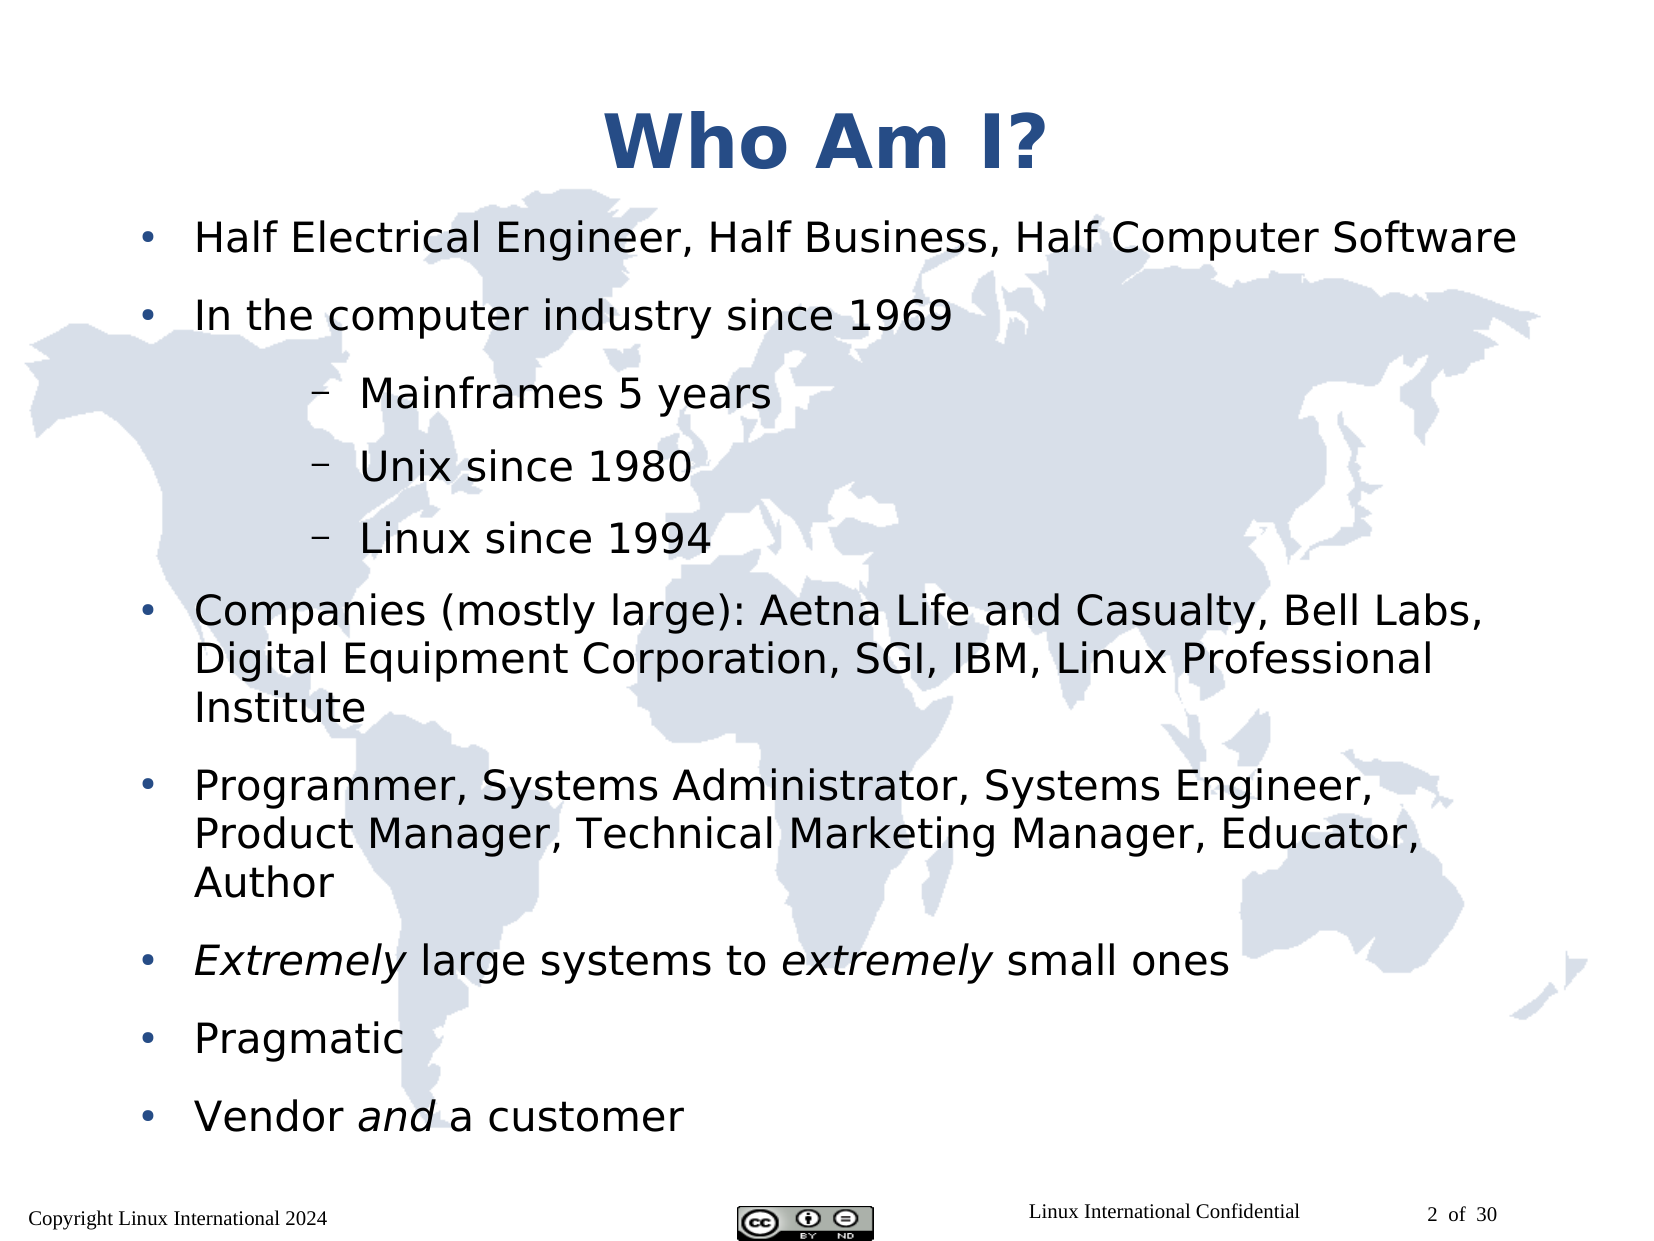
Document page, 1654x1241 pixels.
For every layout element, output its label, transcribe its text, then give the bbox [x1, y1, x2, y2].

picture [737, 1206, 874, 1241]
list Half Electrical Engineer, Half Business, Half Computer Software In the computer industry since 1969 Mainframes 5 years Unix since 1980 Linux since 1994 Companies (mostly large): Aetna Life and Casualty, Bell Labs, Digital Equipment Corporation, SGI, IBM, Linux Professional Institute Programmer, Systems Administrator, Systems Engineer, Product Manager, Technical Marketing Manager, Educator, Author Extremely large systems to extremely small ones Pragmatic Vendor and a customer [122, 214, 1535, 1142]
title Who Am I? [120, 68, 1533, 218]
picture [0, 108, 1616, 1164]
